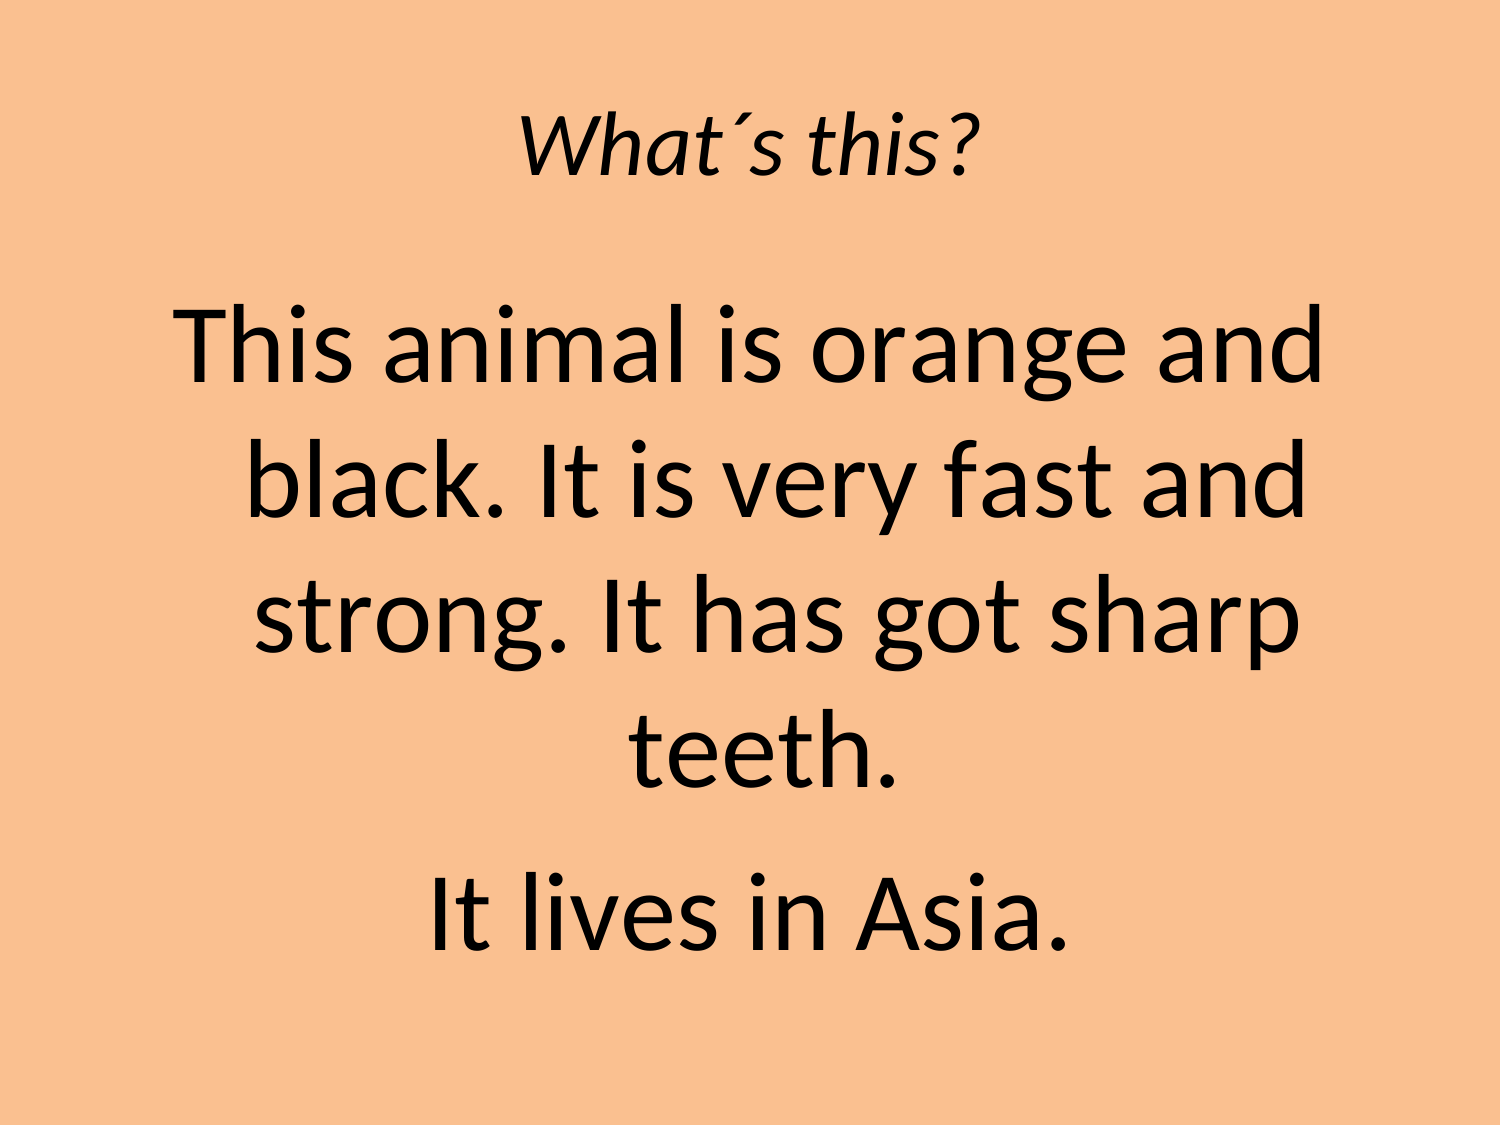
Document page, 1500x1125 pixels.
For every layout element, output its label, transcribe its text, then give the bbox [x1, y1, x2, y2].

list This animal is orange and black. It is very fast and strong. It has got sharp teeth. It lives in Asia. [75, 262, 1426, 1006]
title What´s this? [75, 45, 1426, 233]
